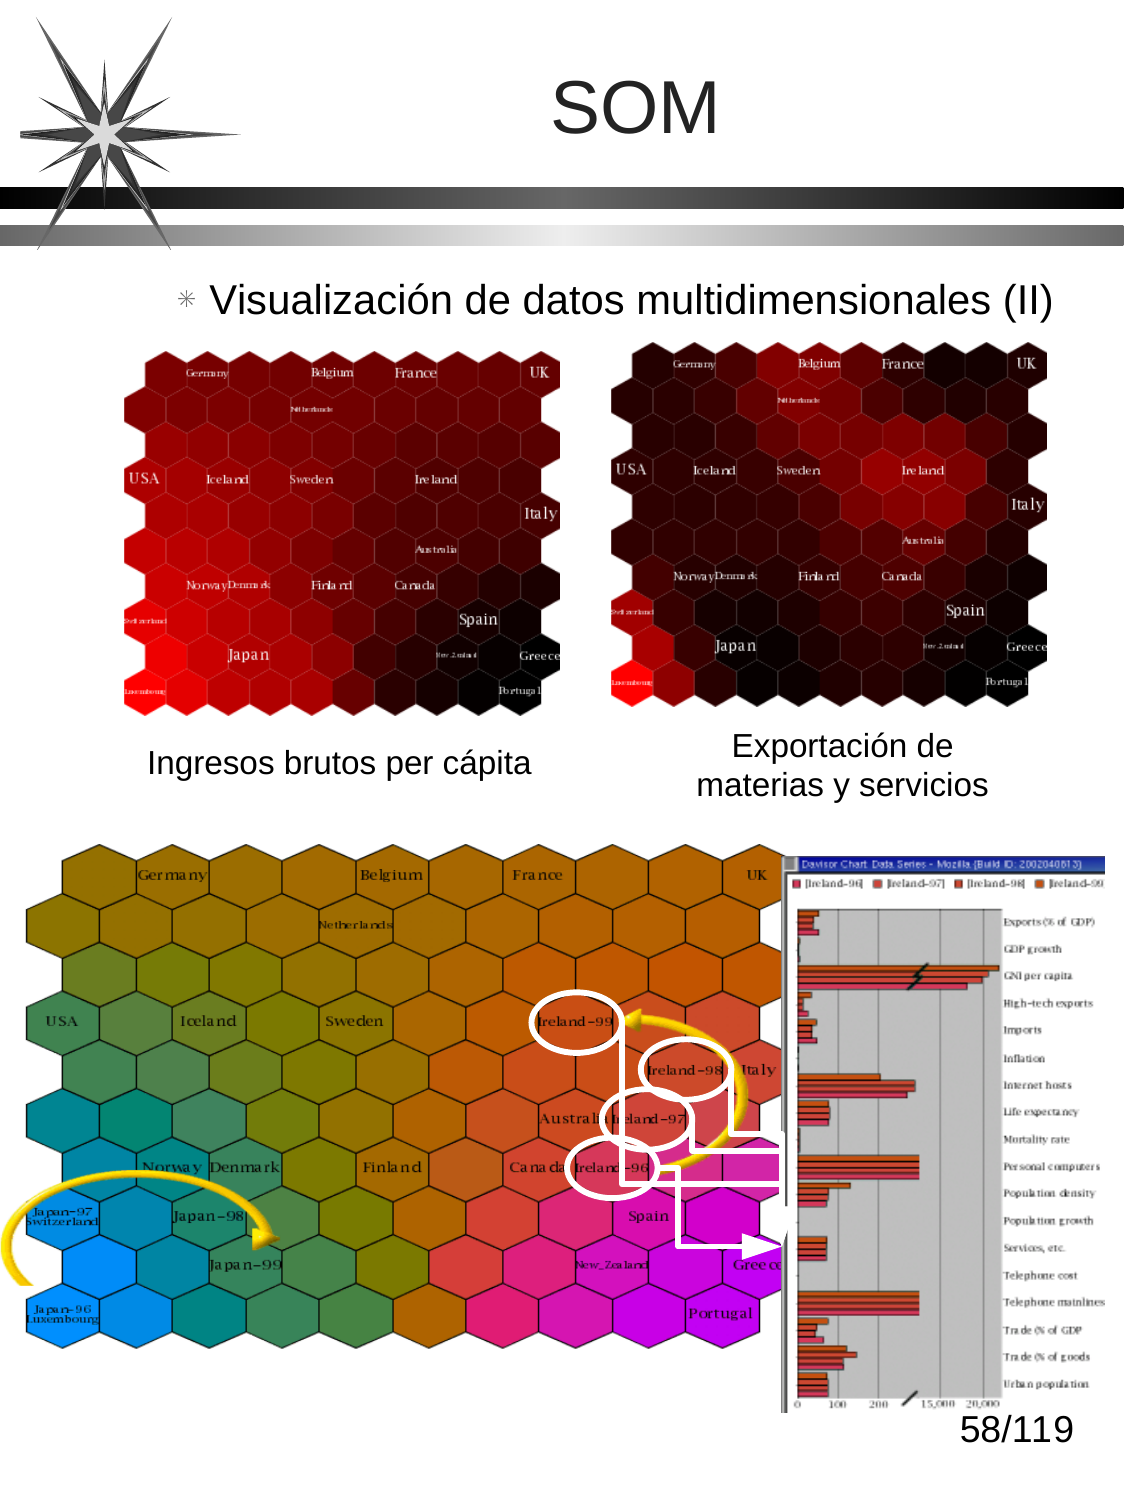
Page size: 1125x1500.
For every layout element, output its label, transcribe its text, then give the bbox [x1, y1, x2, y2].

picture [610, 342, 1047, 707]
text_box Ingresos brutos per cápita [147, 742, 533, 780]
picture [0, 842, 1105, 1413]
title SOM [174, 10, 1097, 203]
text_box Exportación de materias y servicios [696, 724, 990, 802]
picture [123, 351, 560, 716]
list Visualización de datos multidimensionales (II) [37, 275, 1075, 361]
